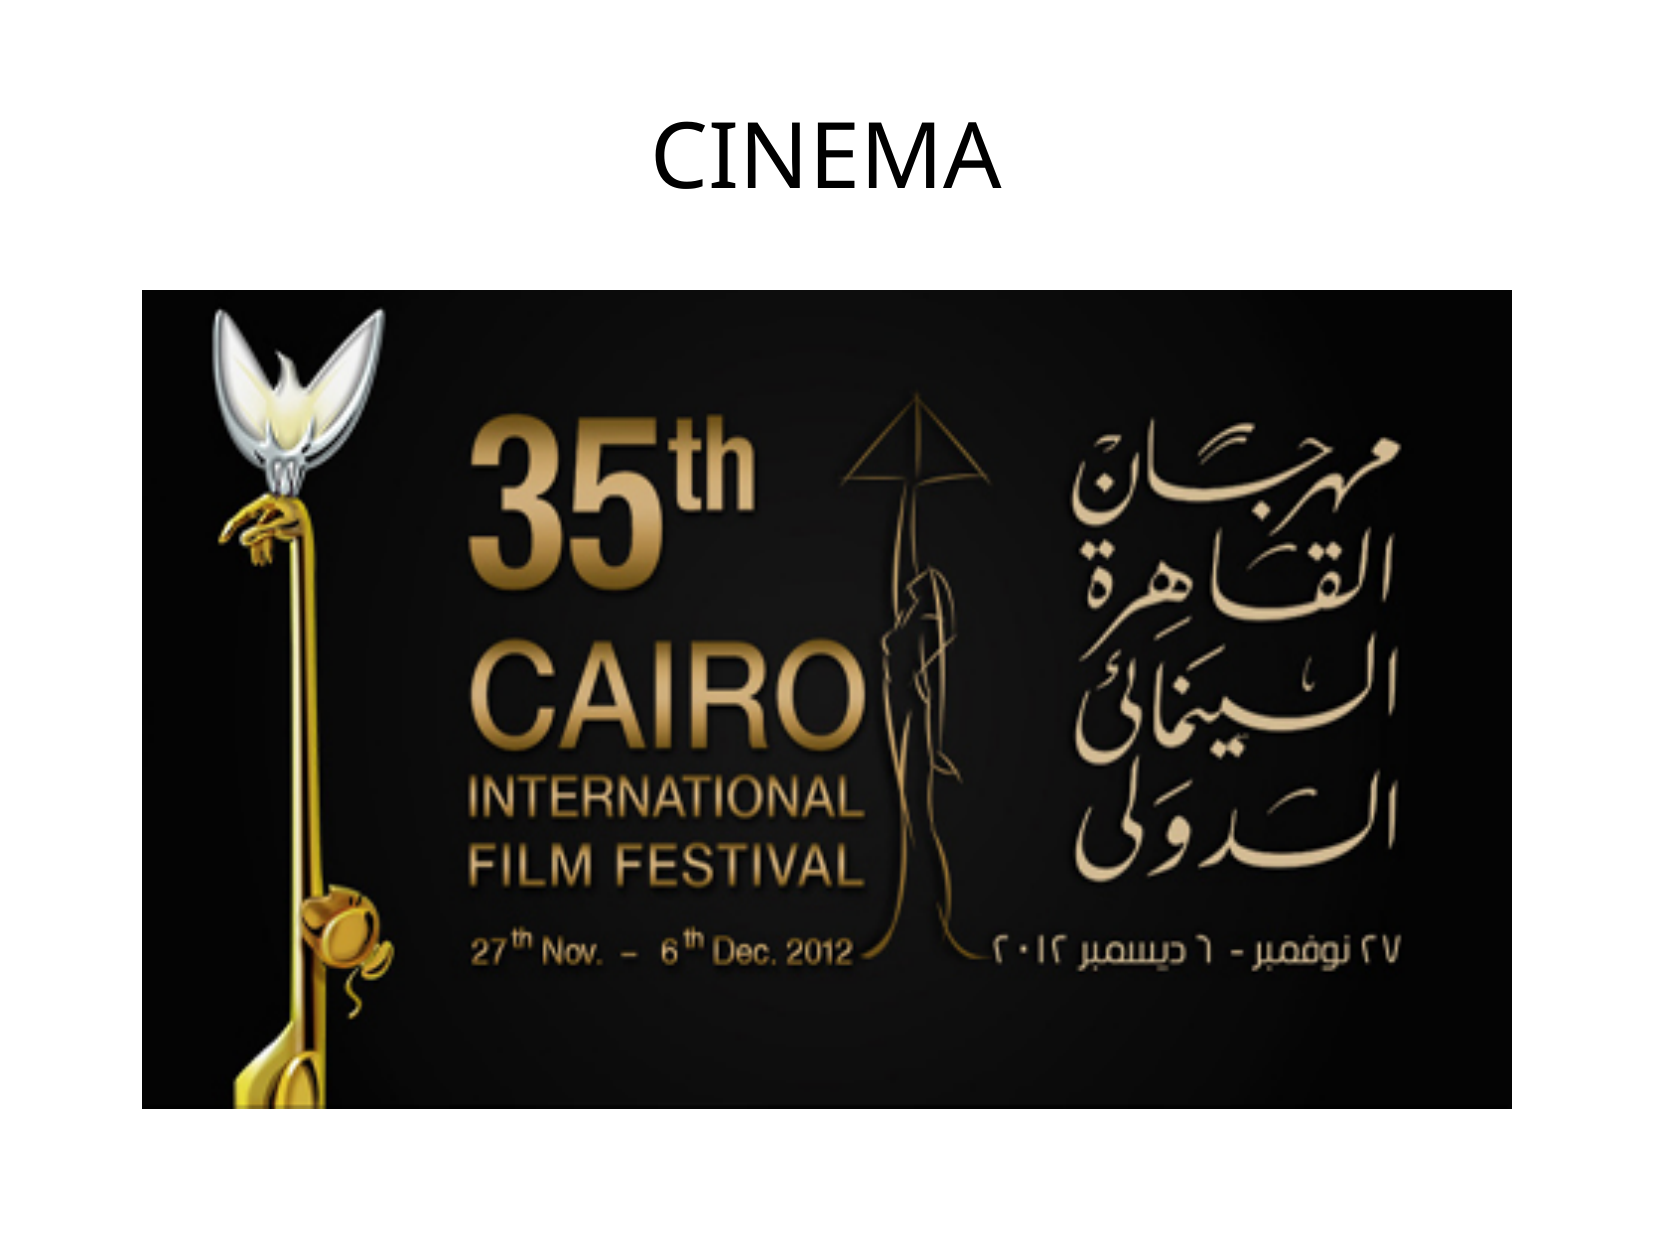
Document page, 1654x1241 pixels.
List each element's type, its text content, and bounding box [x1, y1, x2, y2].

title CINEMA [82, 49, 1571, 257]
picture [142, 290, 1512, 1109]
